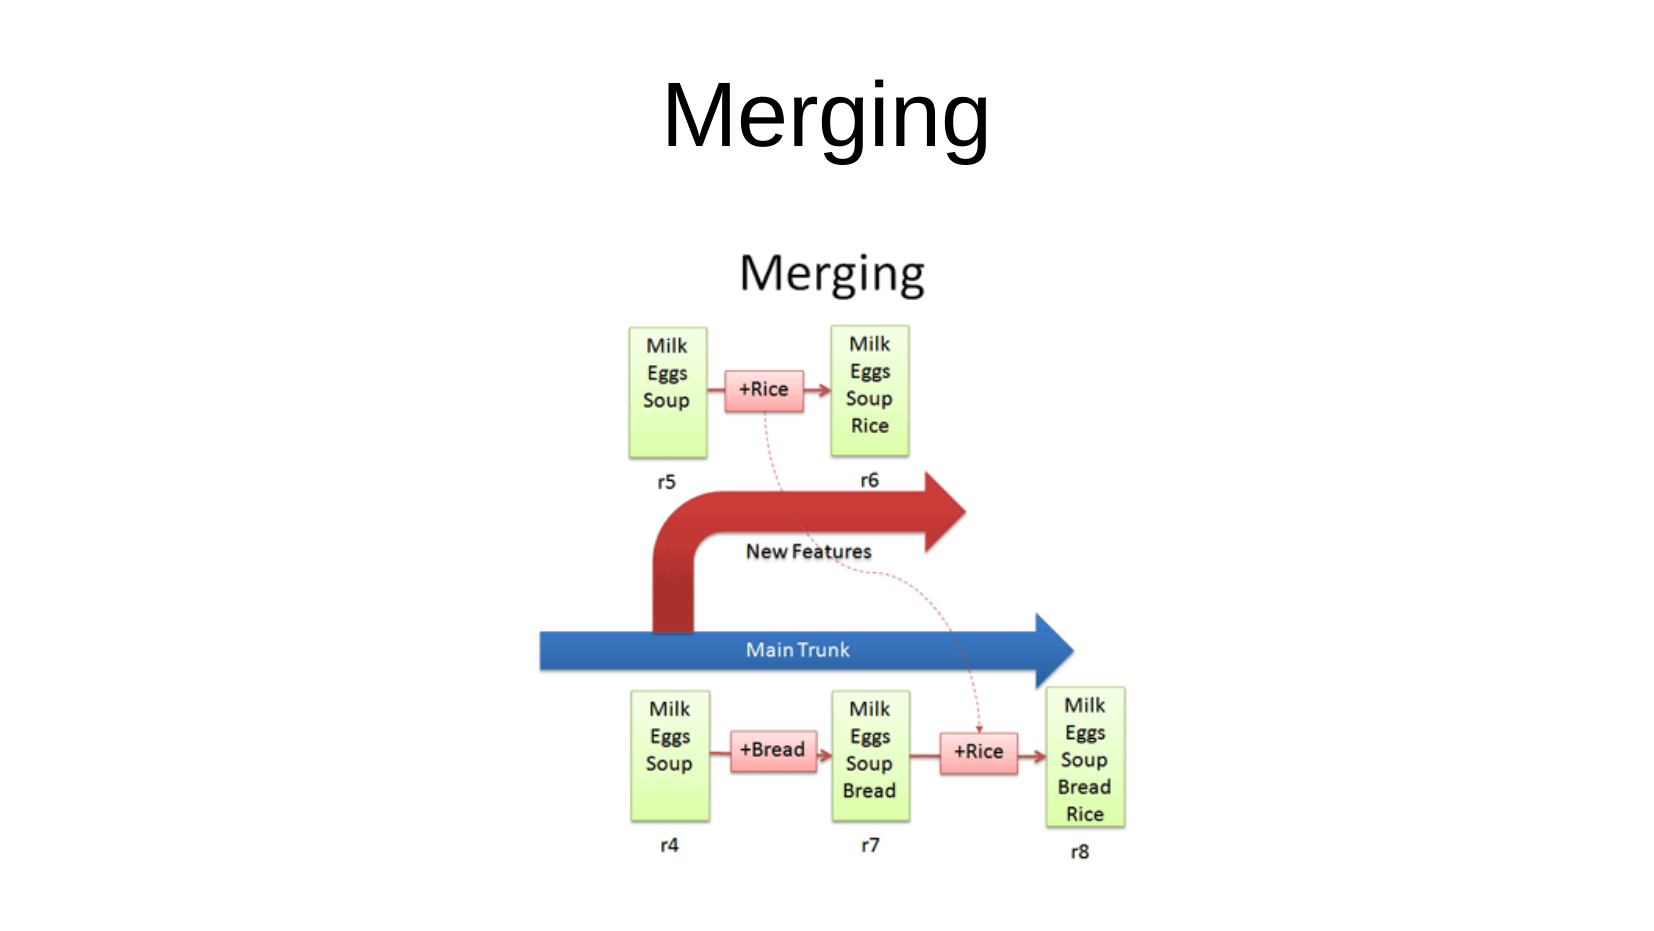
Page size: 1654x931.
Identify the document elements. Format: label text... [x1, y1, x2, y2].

picture [507, 214, 1153, 871]
title Merging [82, 37, 1571, 193]
